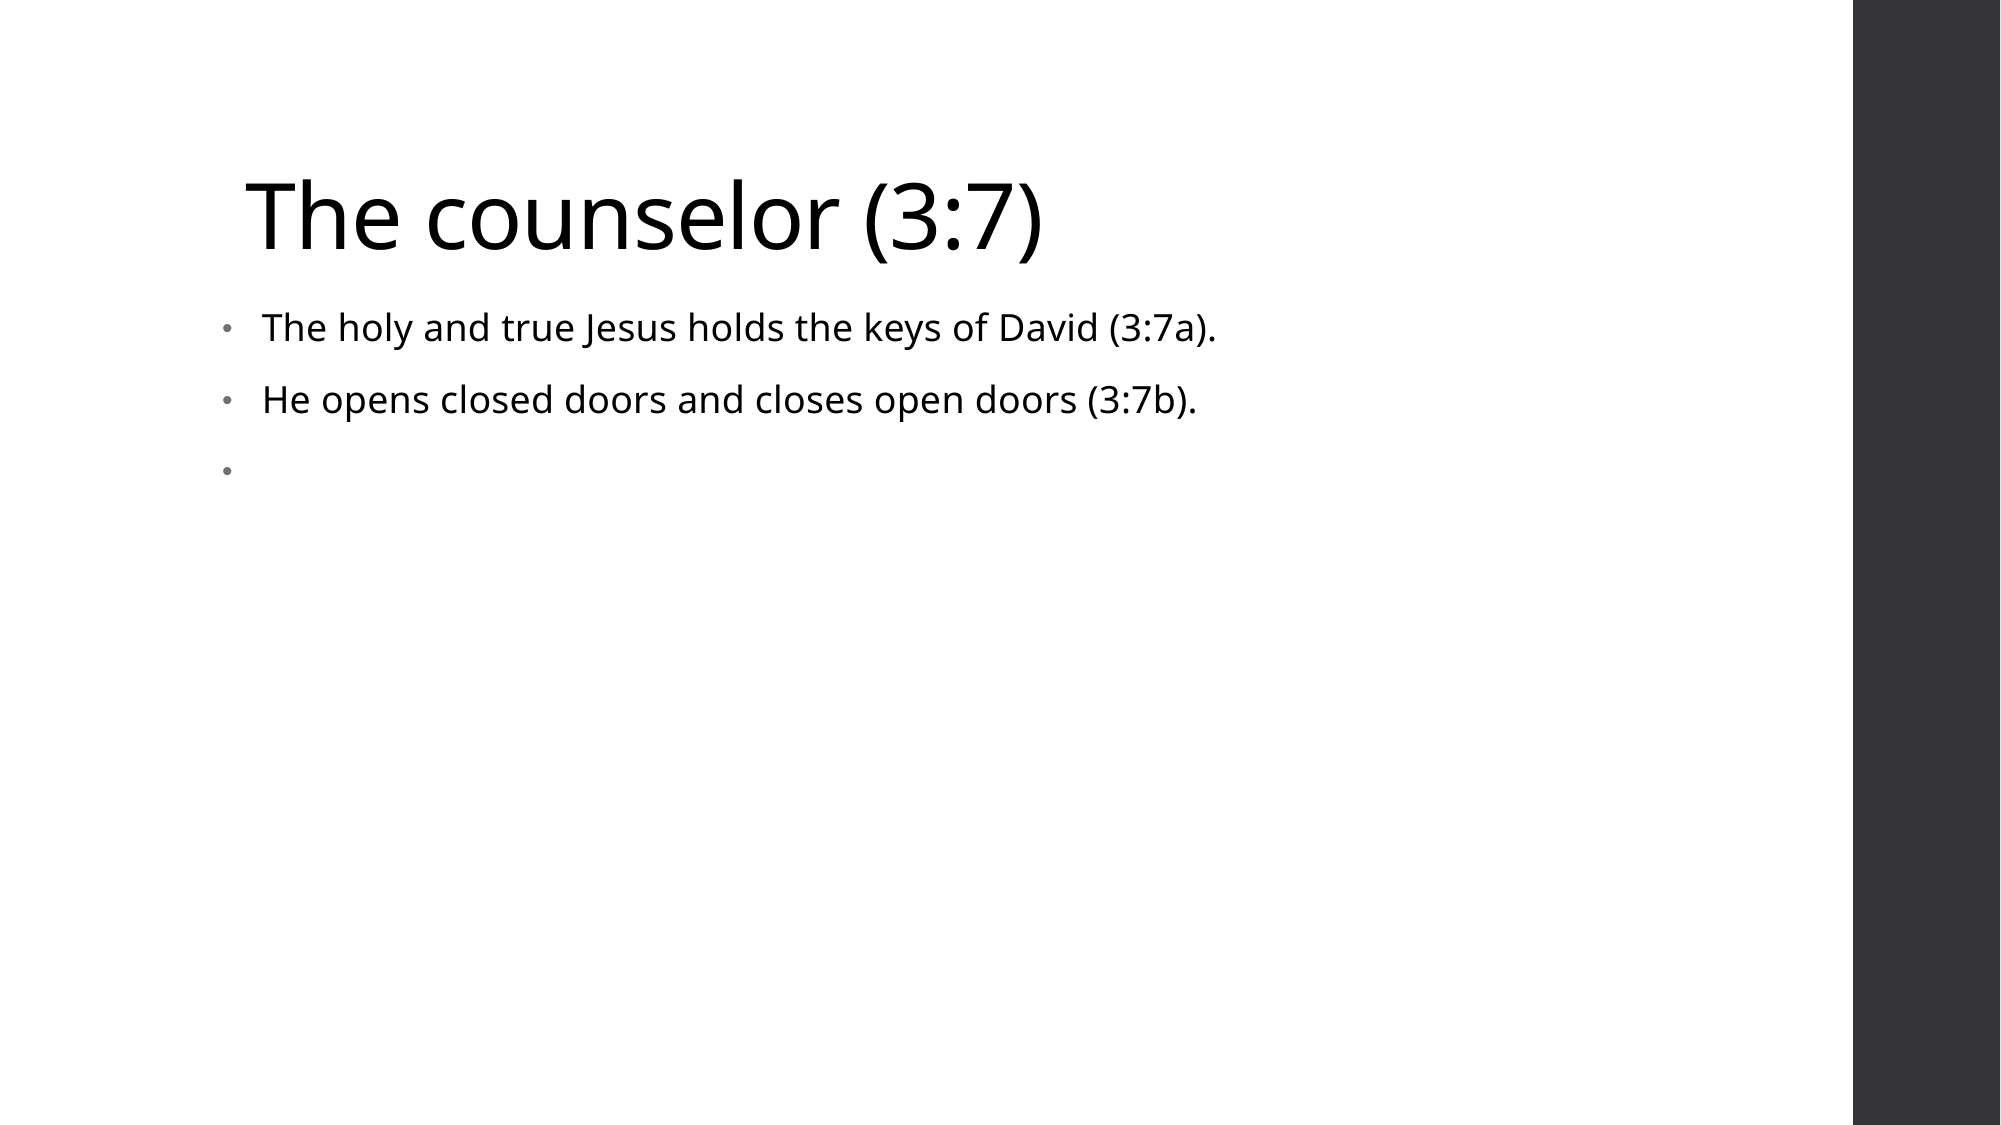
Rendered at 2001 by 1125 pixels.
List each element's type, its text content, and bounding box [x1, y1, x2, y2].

list The holy and true Jesus holds the keys of David (3:7a). He opens closed doors and closes open doors (3:7b). [206, 299, 1617, 1014]
title The counselor (3:7) [206, 60, 1797, 278]
